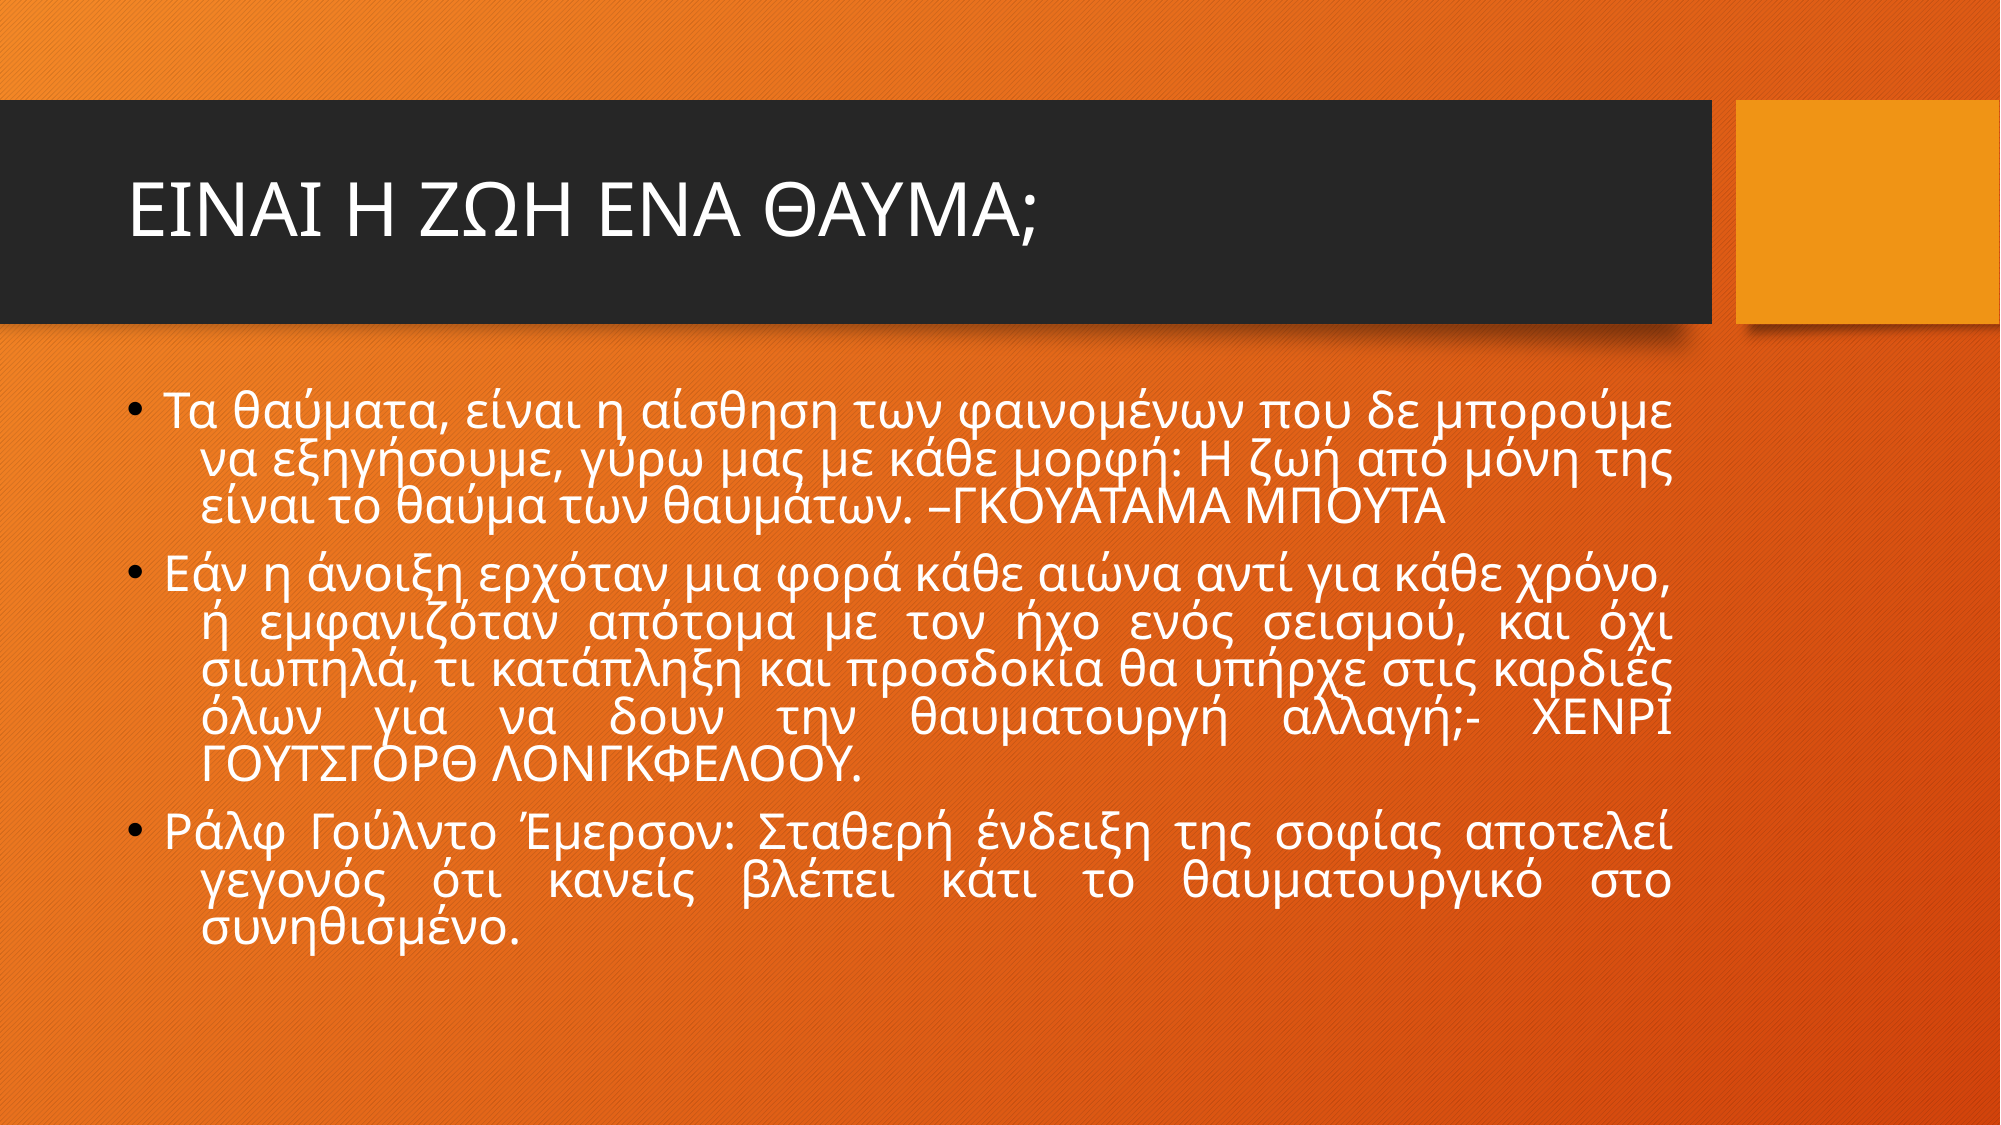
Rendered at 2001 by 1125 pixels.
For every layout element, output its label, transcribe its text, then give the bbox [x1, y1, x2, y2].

list Τα θαύματα, είναι η αίσθηση των φαινομένων που δε μπορούμε να εξηγήσουμε, γύρω μας με κάθε μορφή: Η ζωή από μόνη της είναι το θαύμα των θαυμάτων. –ΓΚΟΥΑΤΑΜΑ ΜΠΟΥΤΑ Εάν η άνοιξη ερχόταν μια φορά κάθε αιώνα αντί για κάθε χρόνο, ή εμφανιζόταν απότομα με τον ήχο ενός σεισμού, και όχι σιωπηλά, τι κατάπληξη και προσδοκία θα υπήρχε στις καρδιές όλων για να δουν την θαυματουργή αλλαγή;- ΧΕΝΡΙ ΓΟΥΤΣΓΟΡΘ ΛΟΝΓΚΦΕΛΟΟΥ. Ράλφ Γούλντο Έμερσον: Σταθερή ένδειξη της σοφίας αποτελεί γεγονός ότι κανείς βλέπει κάτι το θαυματουργικό στο συνηθισμένο. [111, 383, 1689, 974]
title ΕΙΝΑΙ Η ΖΩΗ ΕΝΑ ΘΑΥΜΑ; [111, 123, 1689, 301]
